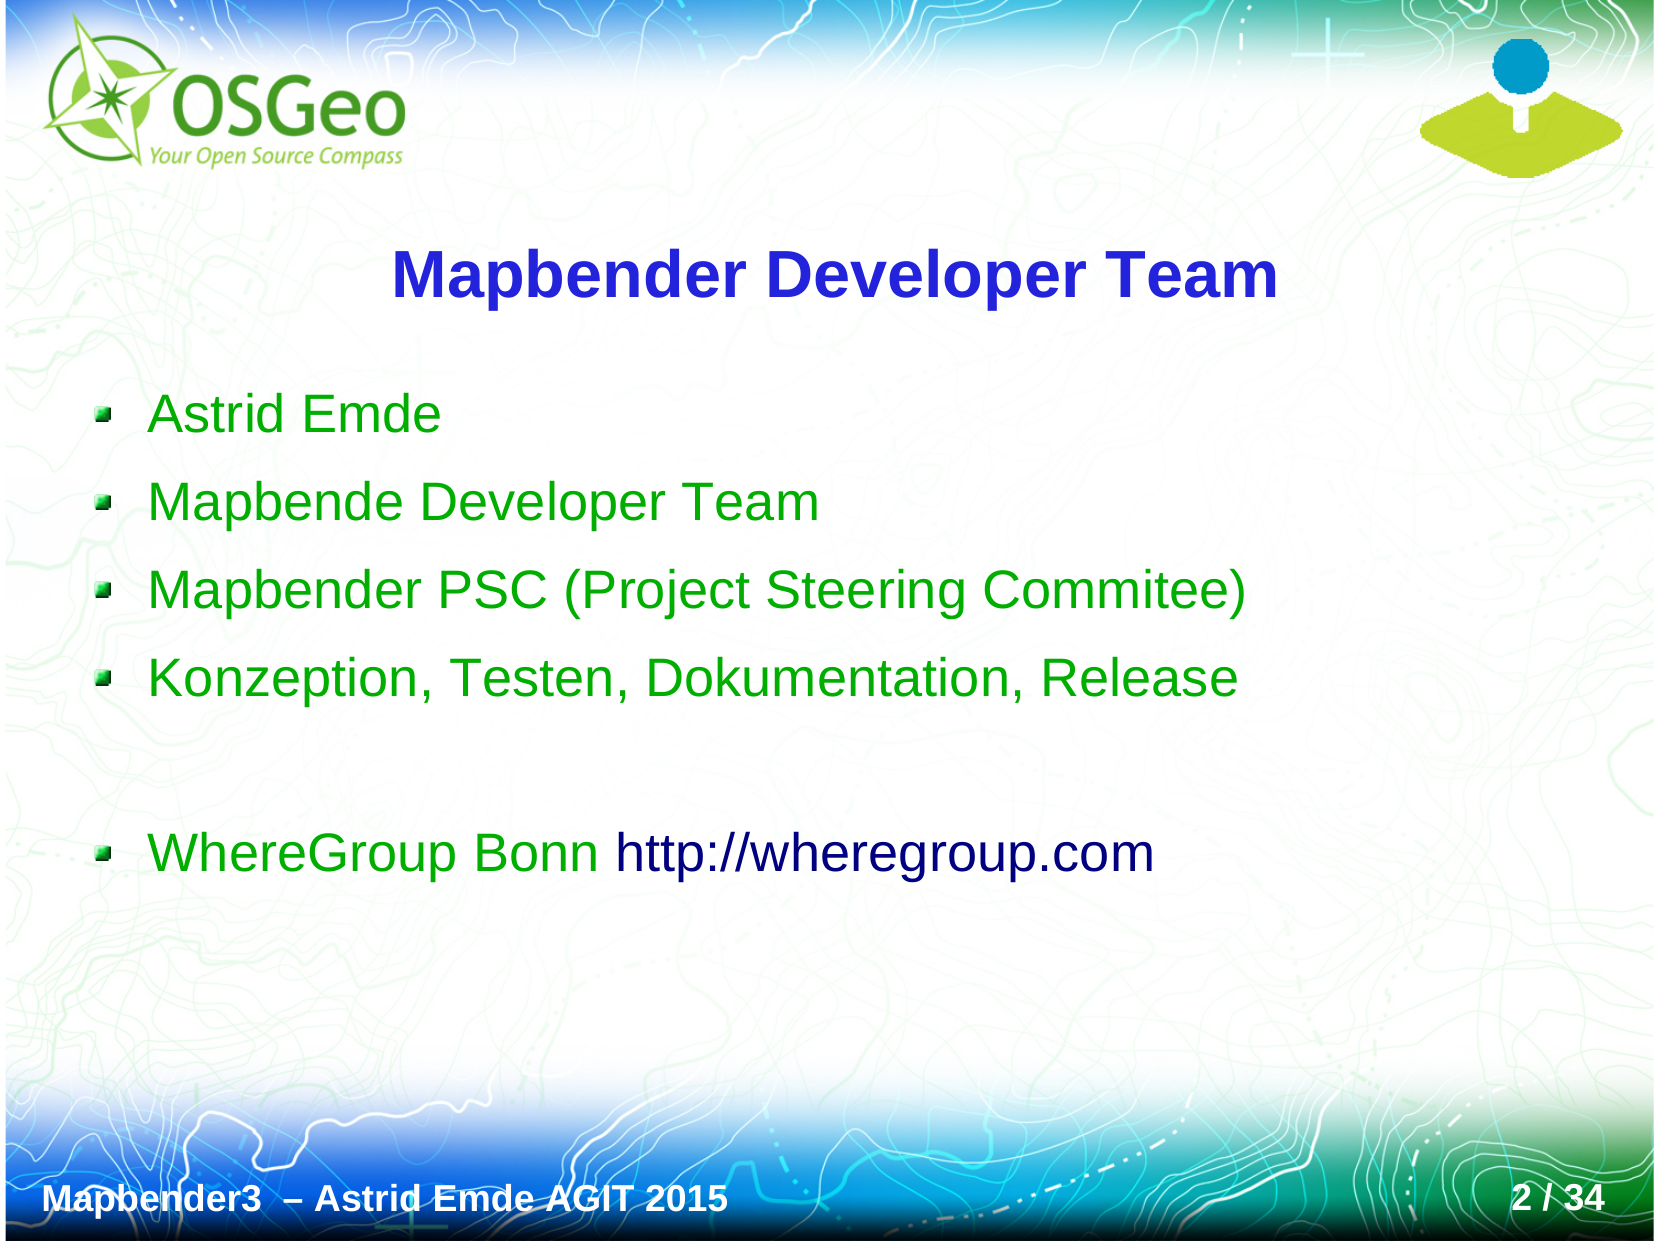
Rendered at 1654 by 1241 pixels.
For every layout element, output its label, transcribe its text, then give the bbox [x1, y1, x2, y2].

title Mapbender Developer Team [82, 200, 1571, 349]
list Astrid Emde Mapbende Developer Team Mapbender PSC (Project Steering Commitee) Konzeption, Testen, Dokumentation, Release WhereGroup Bonn http://wheregroup.com [76, 383, 1565, 1203]
picture [5, 0, 1654, 1241]
